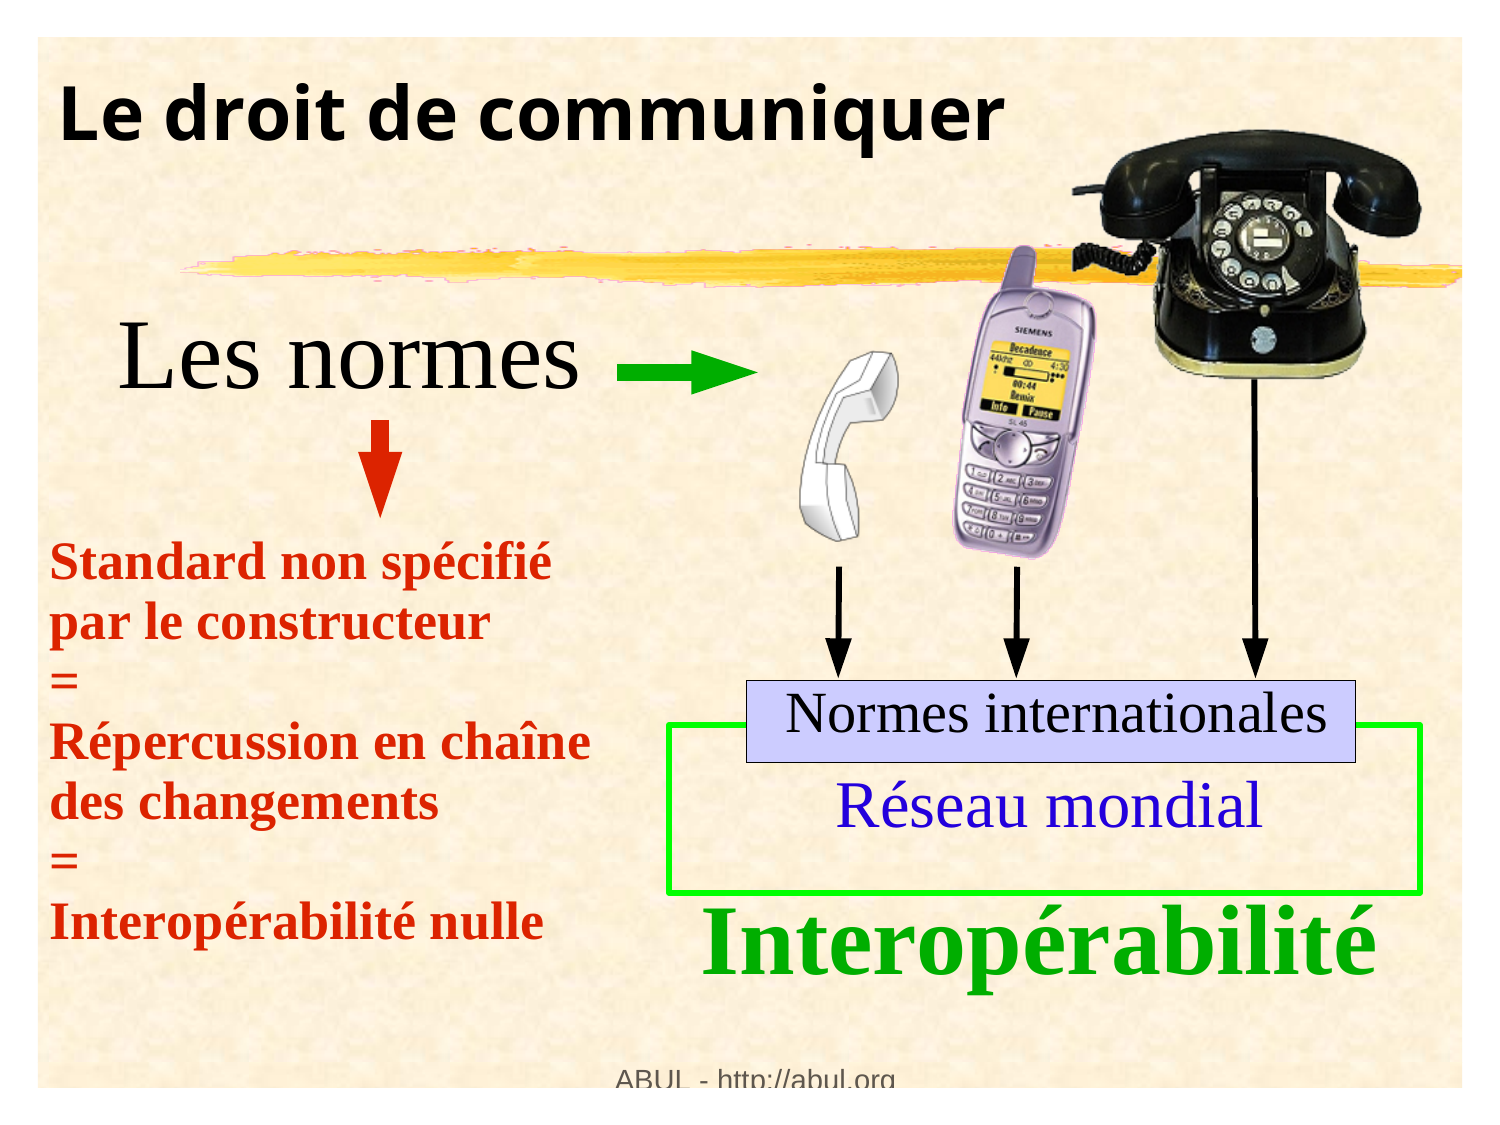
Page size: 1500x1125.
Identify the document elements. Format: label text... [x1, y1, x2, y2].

picture [618, 1084, 630, 1088]
text_box Normes internationales [773, 680, 1333, 761]
picture [639, 1081, 649, 1088]
picture [754, 1076, 761, 1088]
picture [620, 1073, 627, 1082]
text_box Interopérabilité [688, 885, 1408, 1036]
text_box [746, 680, 1356, 763]
picture [738, 1076, 743, 1088]
picture [722, 1076, 729, 1088]
text_box Les normes [106, 299, 675, 441]
picture [794, 1082, 801, 1088]
picture [811, 1076, 818, 1088]
text_box Réseau mondial [768, 767, 1321, 849]
text_box Standard non spécifié par le constructeur = Répercussion en chaîne des changements = Interopérabilité nulle [37, 531, 721, 1068]
text_box Le droit de communiquer [57, 51, 1129, 172]
picture [858, 1076, 866, 1088]
picture [37, 37, 1463, 1088]
picture [721, 728, 1417, 890]
picture [883, 1076, 891, 1088]
picture [639, 1072, 648, 1078]
